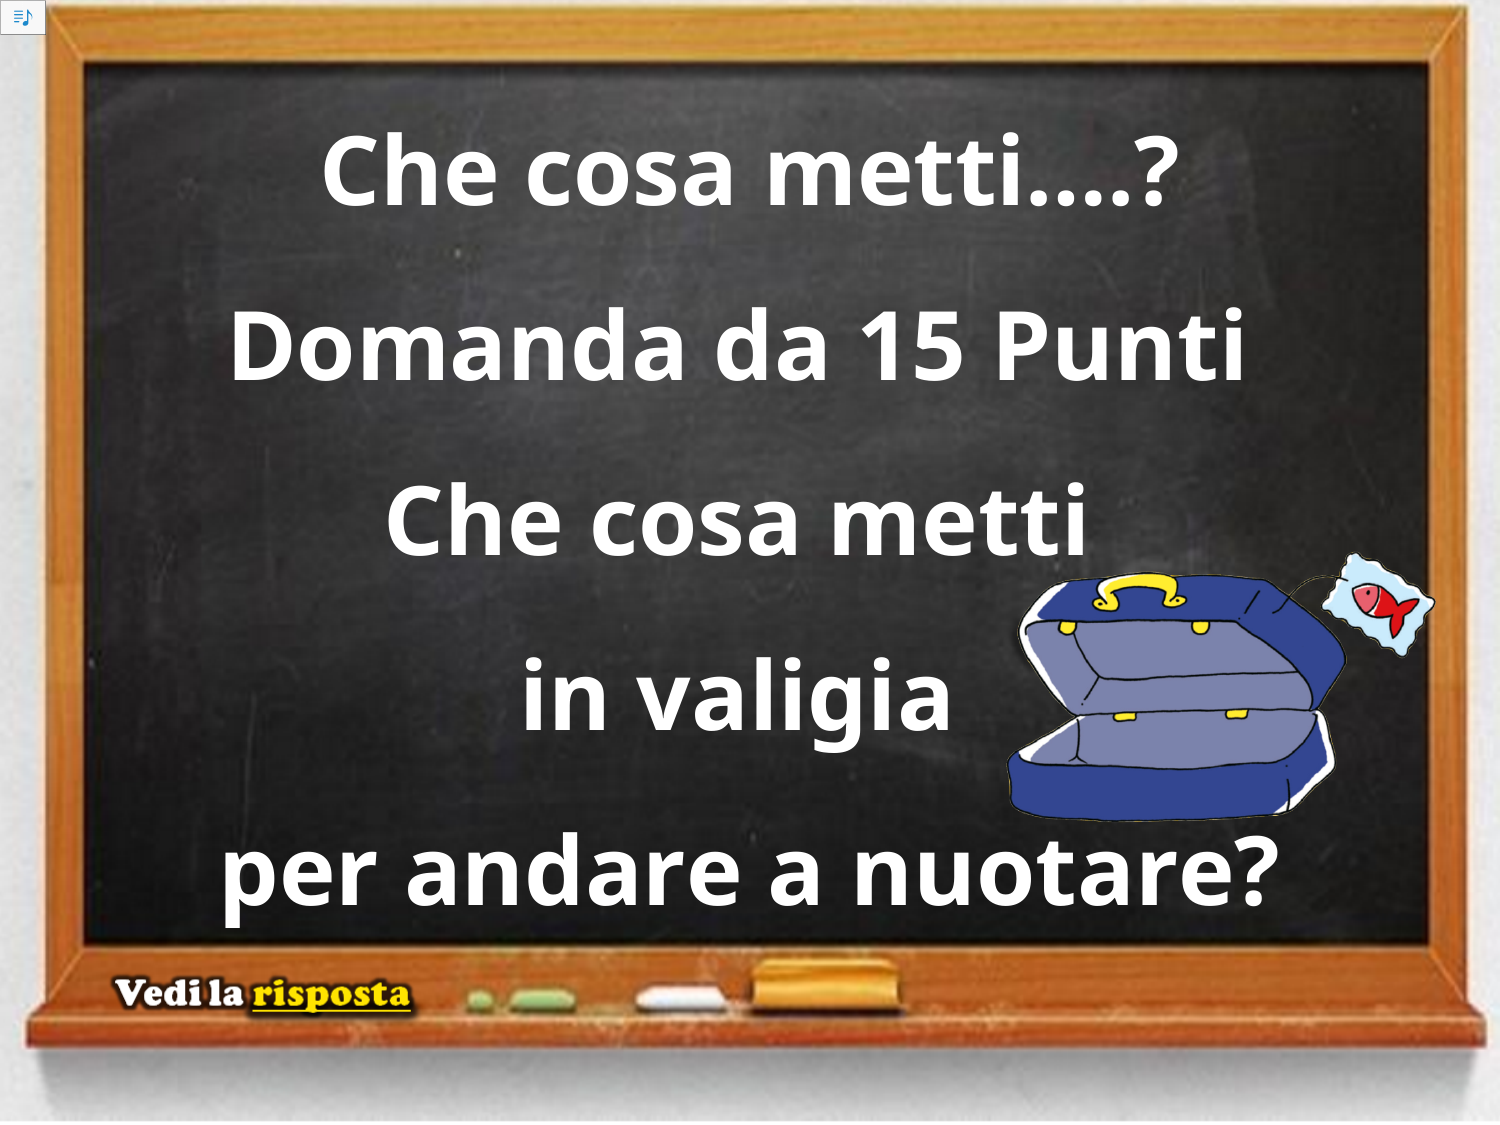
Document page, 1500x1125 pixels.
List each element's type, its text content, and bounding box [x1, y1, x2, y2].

picture [0, 0, 1500, 1125]
text_box Che cosa metti….? Domanda da 15 Punti Che cosa metti in valigia per andare a nuotare? [87, 102, 1413, 933]
text_box [0, 0, 47, 36]
